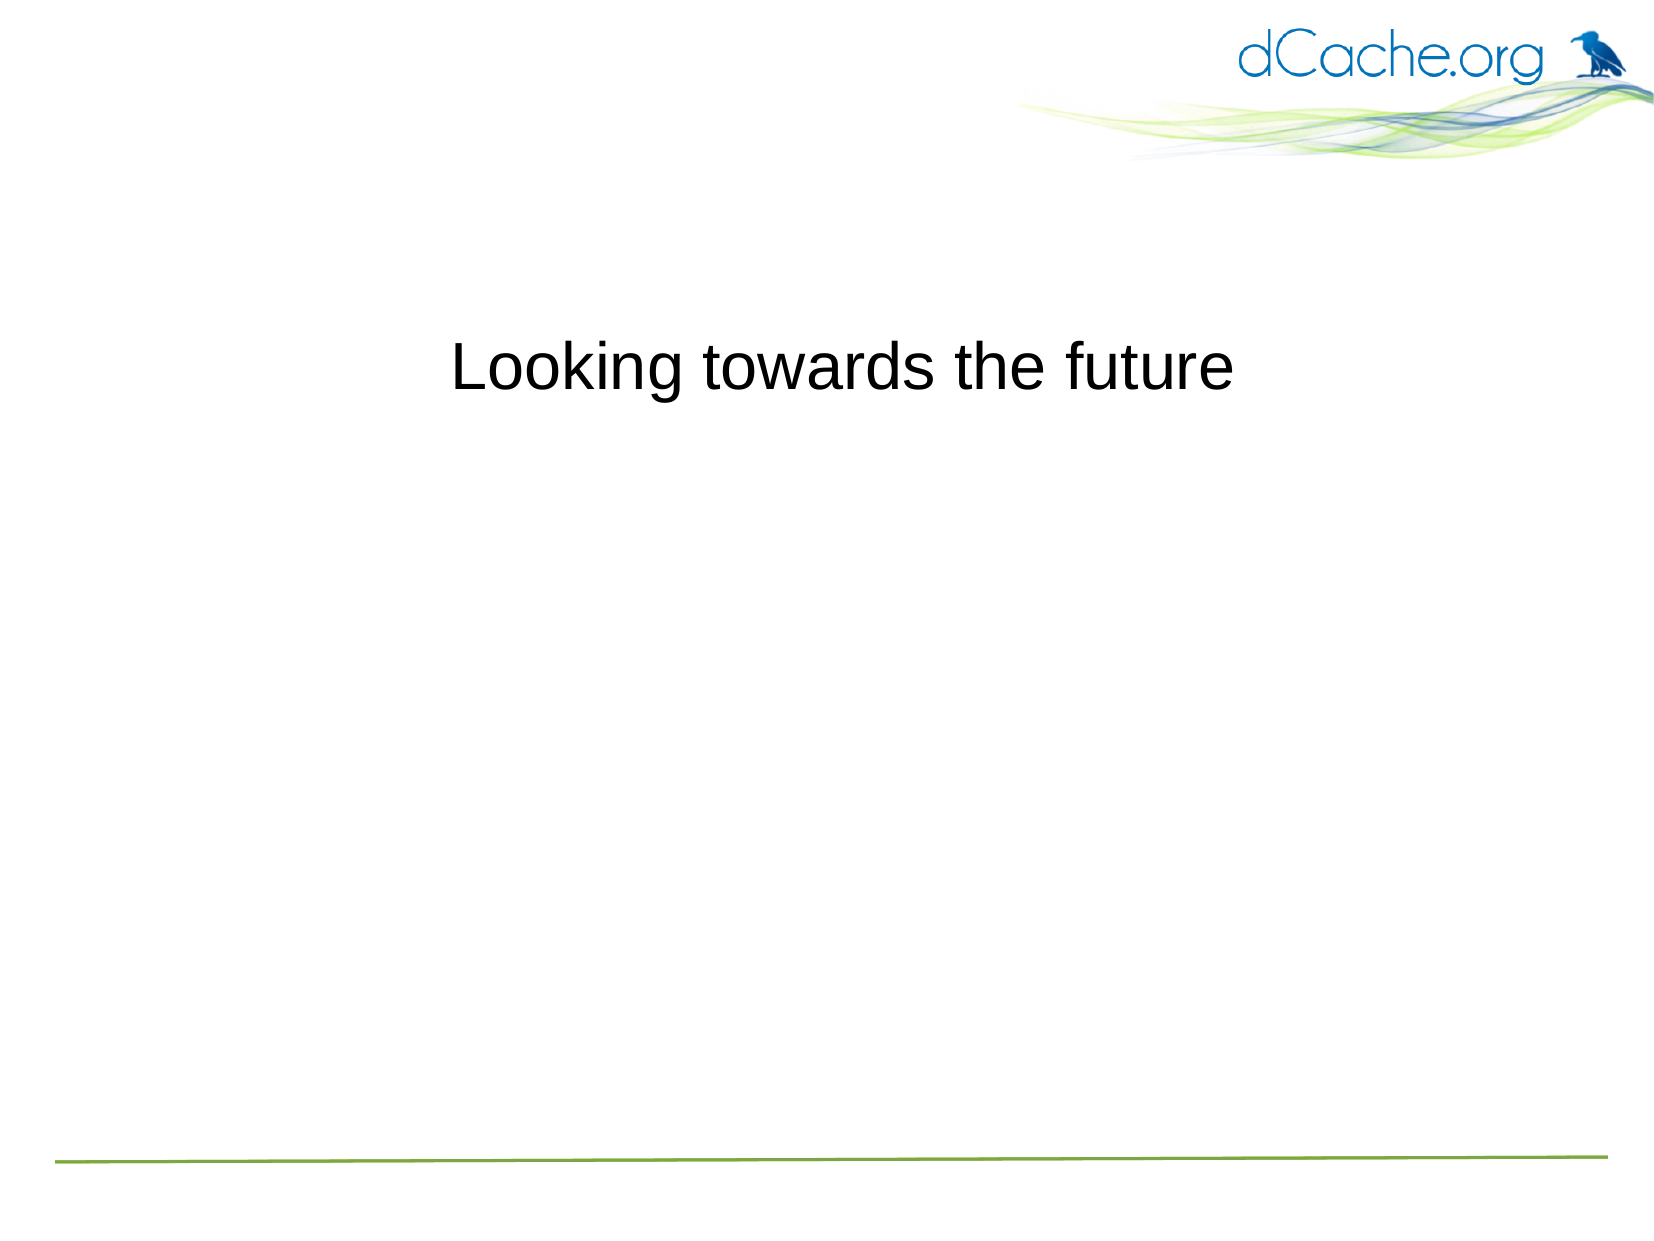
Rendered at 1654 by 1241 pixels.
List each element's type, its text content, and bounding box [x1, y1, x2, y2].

picture [956, 16, 1654, 169]
subtitle Looking towards the future [82, 158, 1605, 575]
